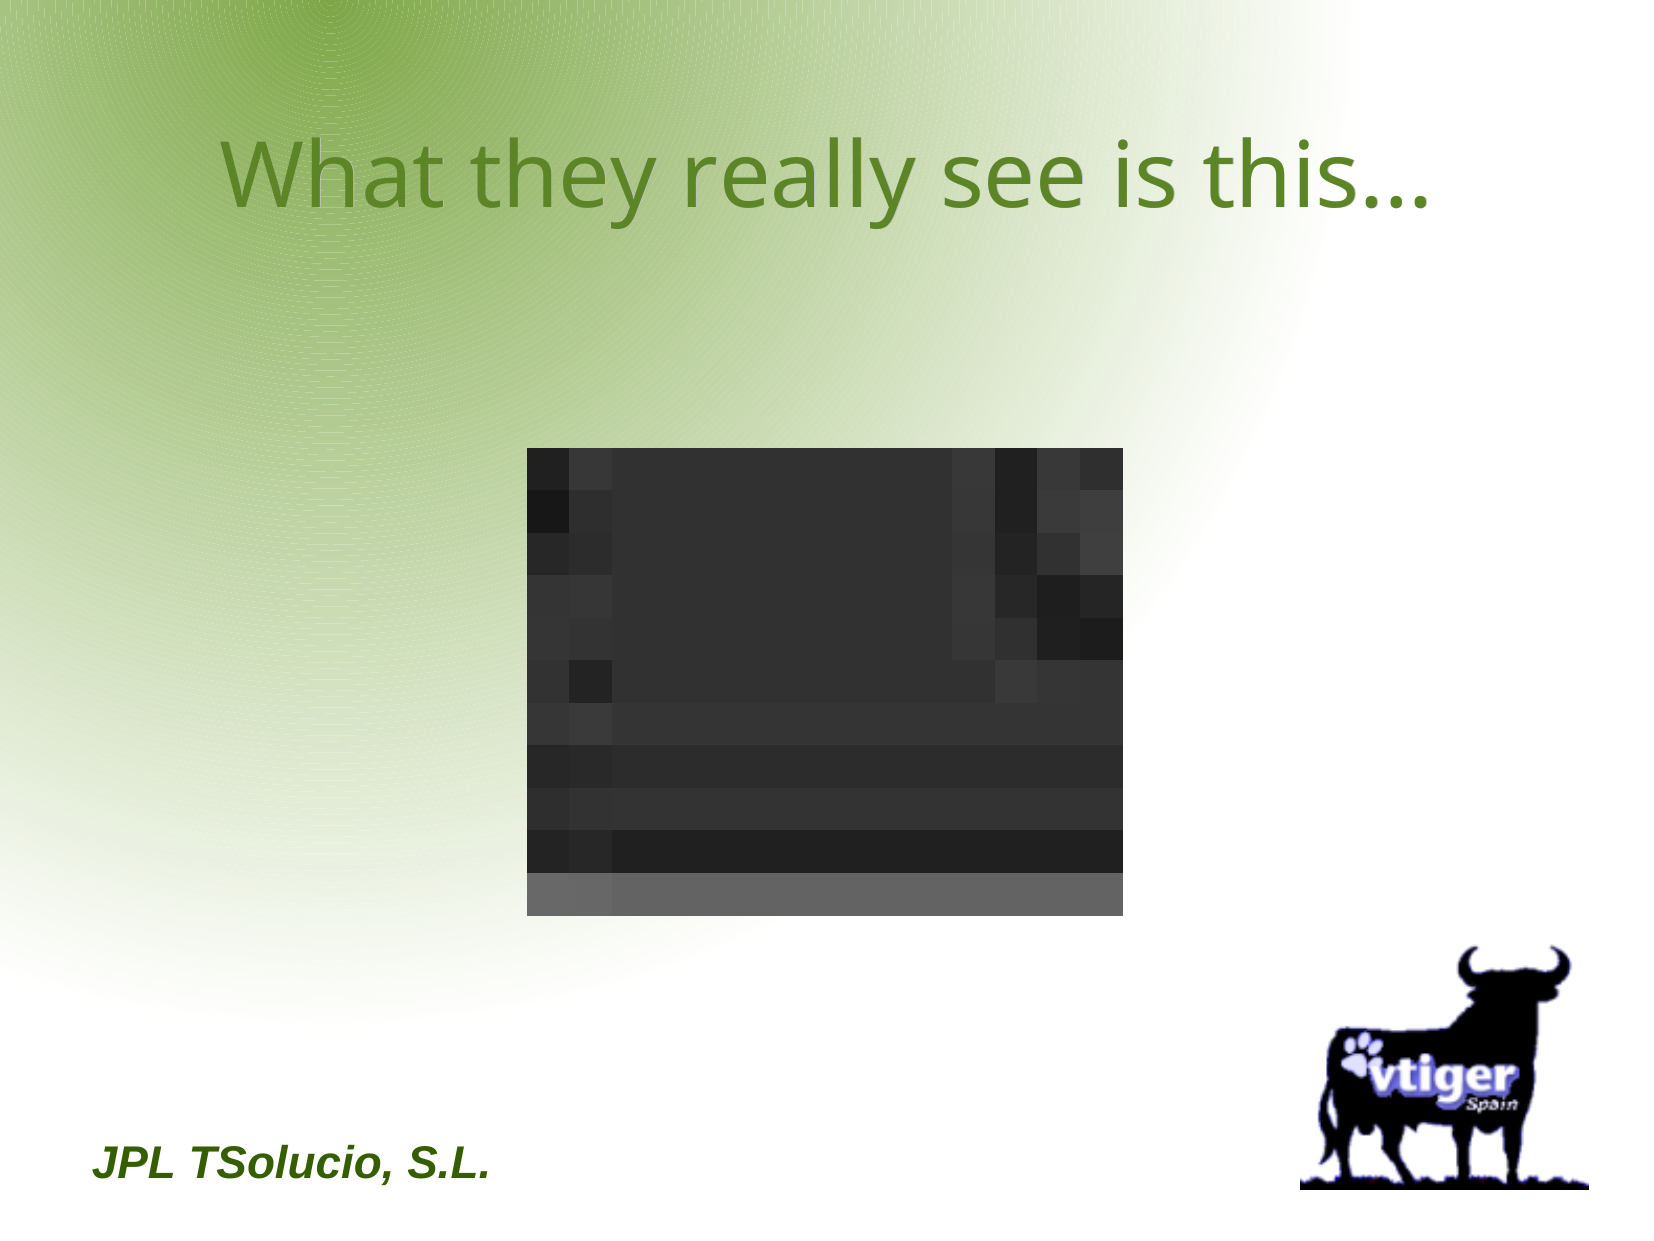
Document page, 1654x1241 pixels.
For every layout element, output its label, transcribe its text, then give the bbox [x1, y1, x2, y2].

picture [527, 448, 1123, 916]
title What they really see is this... [0, 118, 1654, 226]
picture [1300, 939, 1589, 1190]
